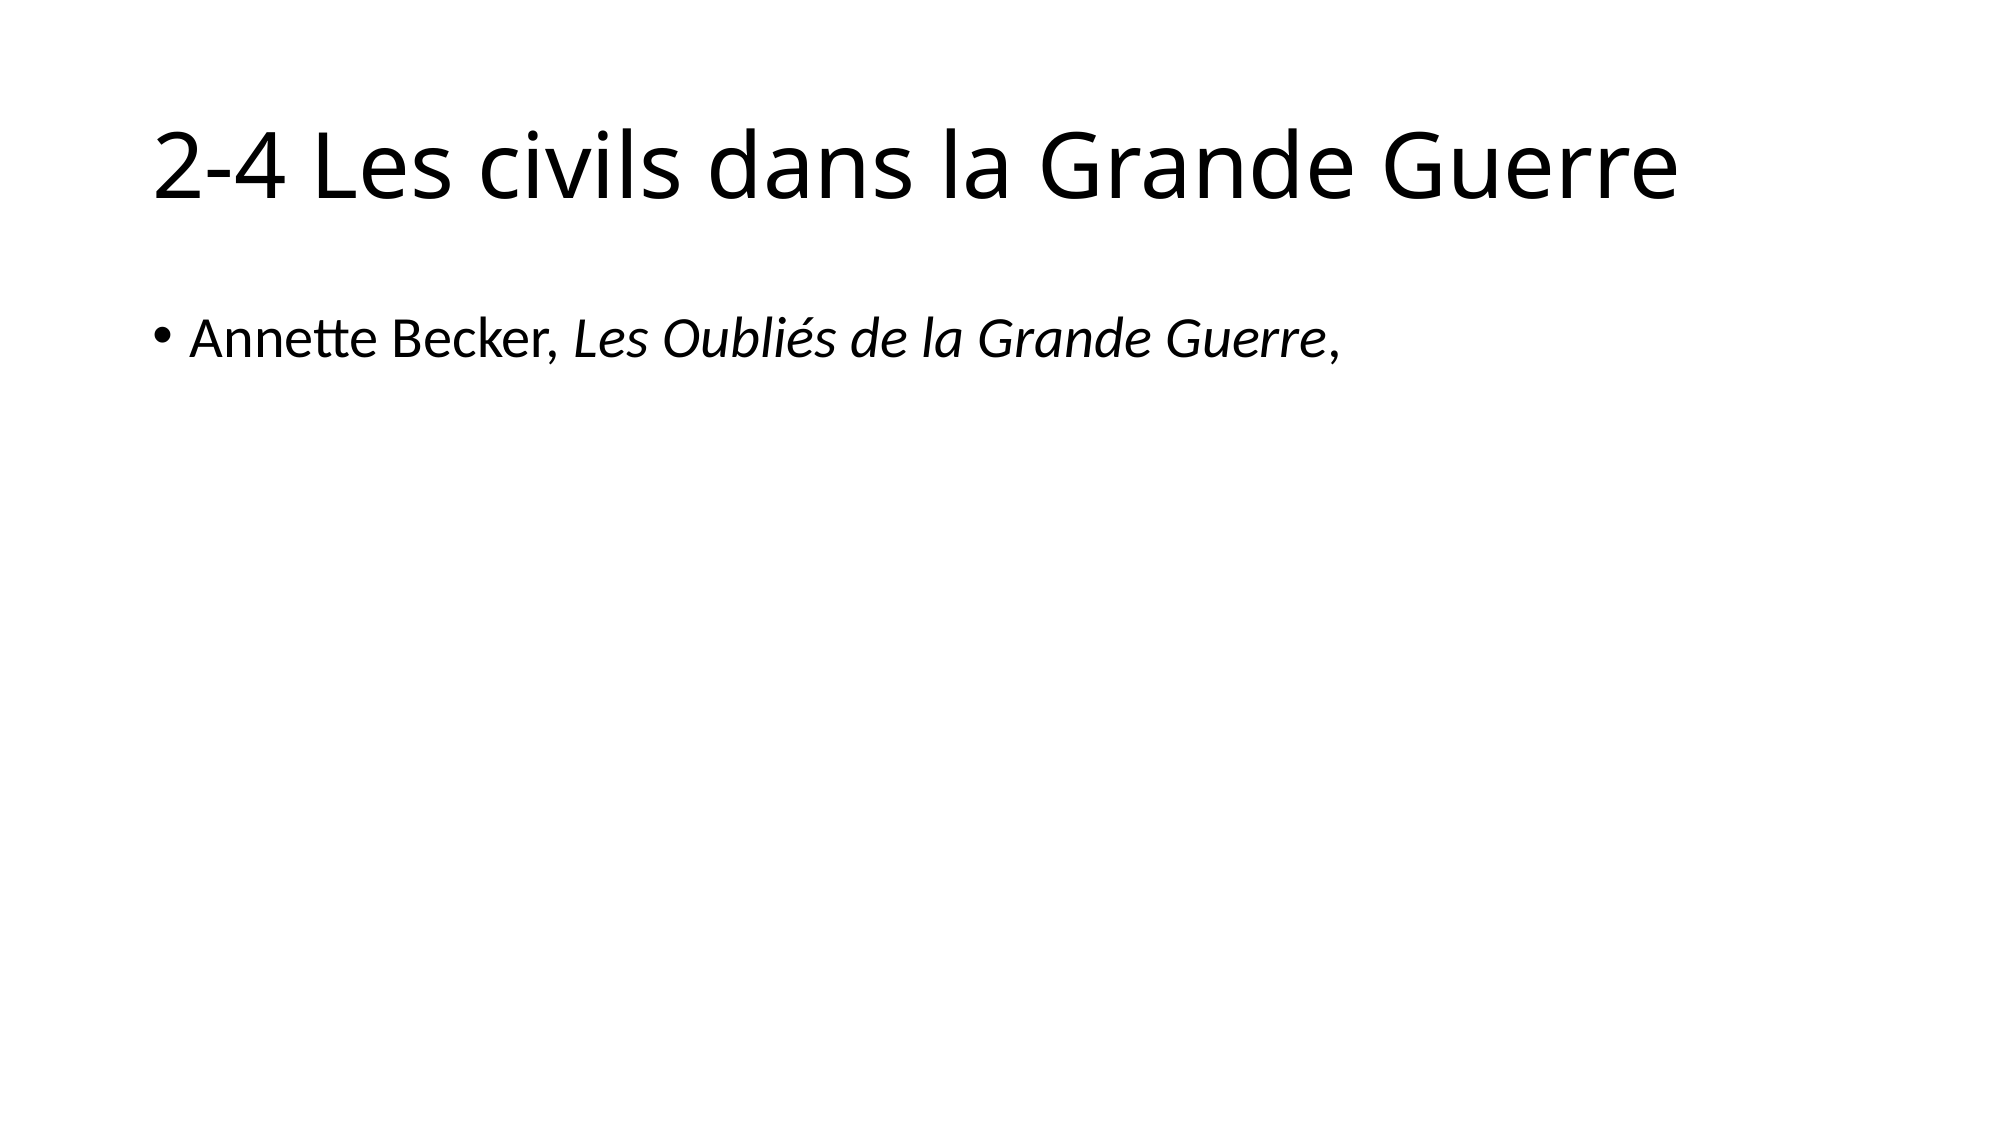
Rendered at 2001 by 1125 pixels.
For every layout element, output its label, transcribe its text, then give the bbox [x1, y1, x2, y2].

list Annette Becker, Les Oubliés de la Grande Guerre, [137, 299, 1863, 1014]
title 2-4 Les civils dans la Grande Guerre [137, 59, 1863, 278]
